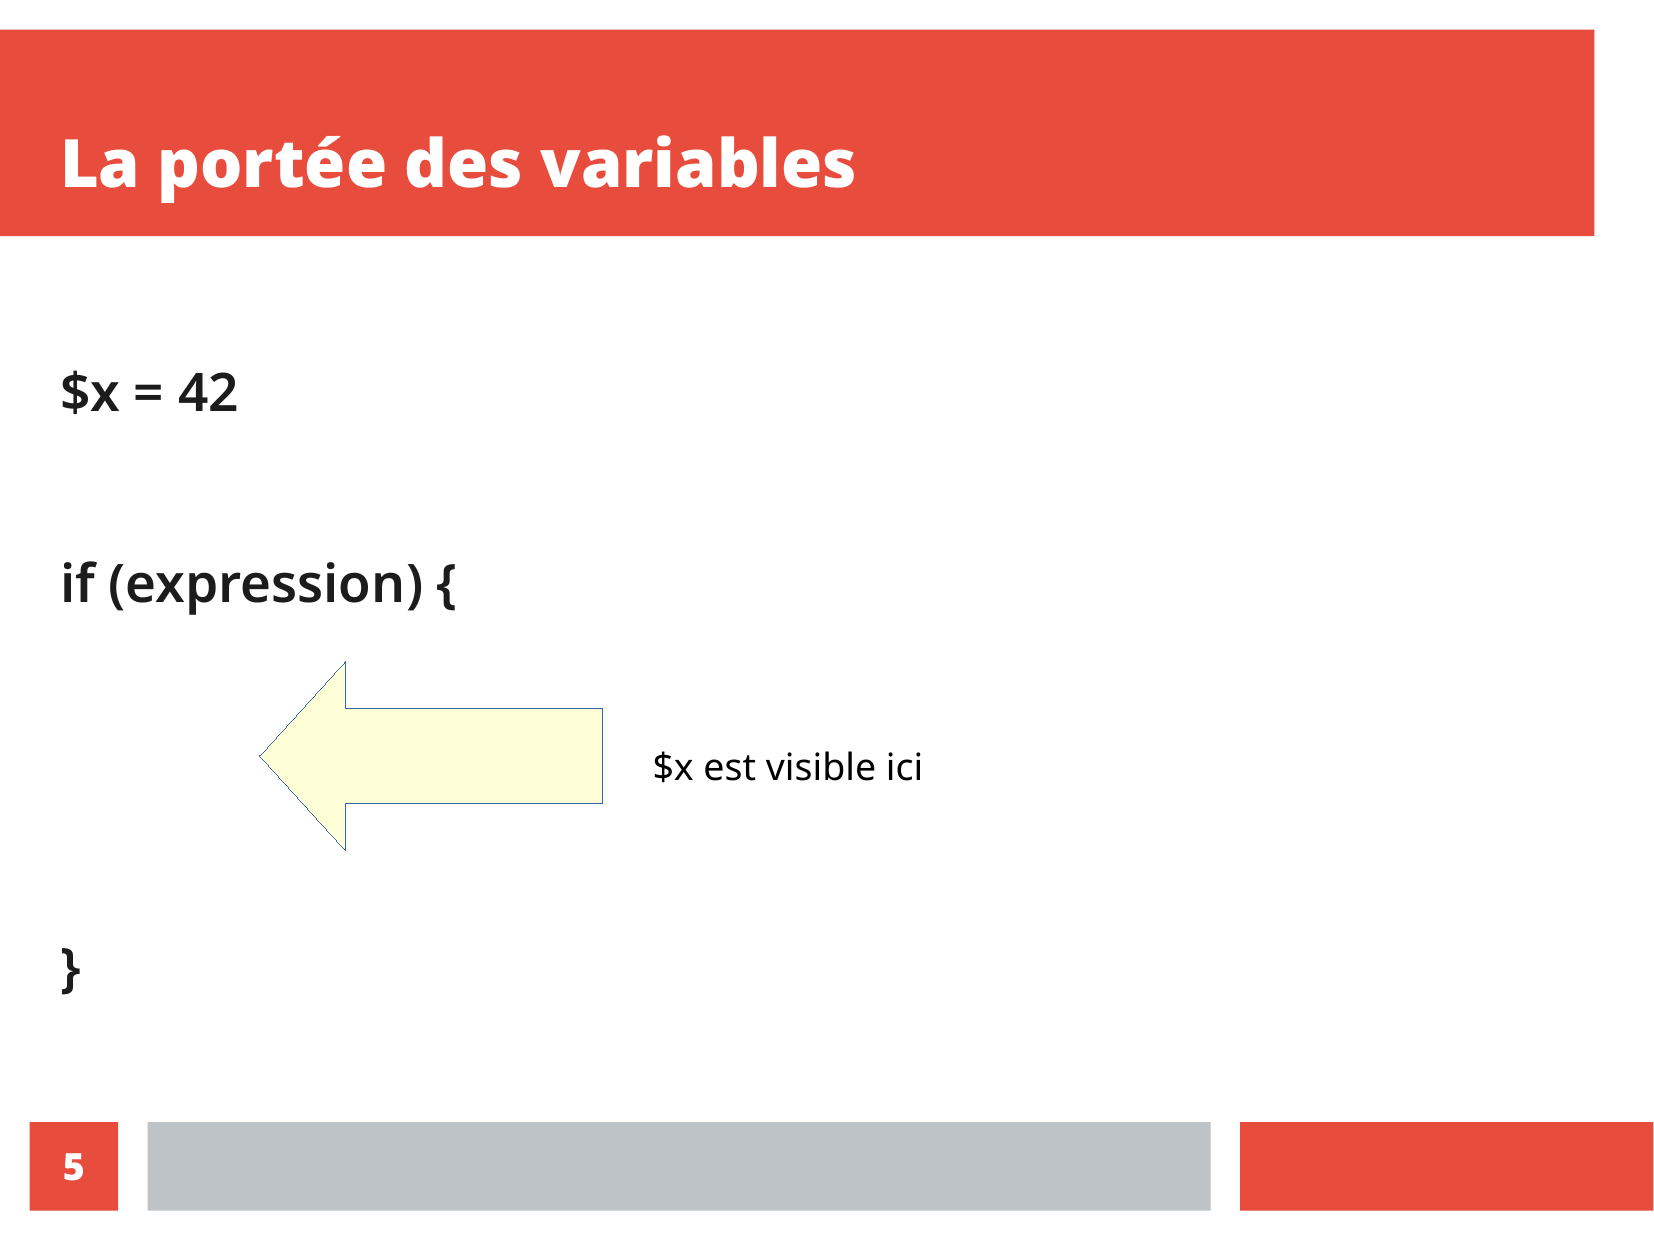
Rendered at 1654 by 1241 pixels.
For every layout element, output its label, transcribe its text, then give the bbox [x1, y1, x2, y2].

title La portée des variables [59, 59, 1596, 207]
text_box [259, 661, 603, 851]
list $x = 42 if (expression) { } [59, 354, 580, 1004]
text_box $x est visible ici [637, 732, 1595, 792]
